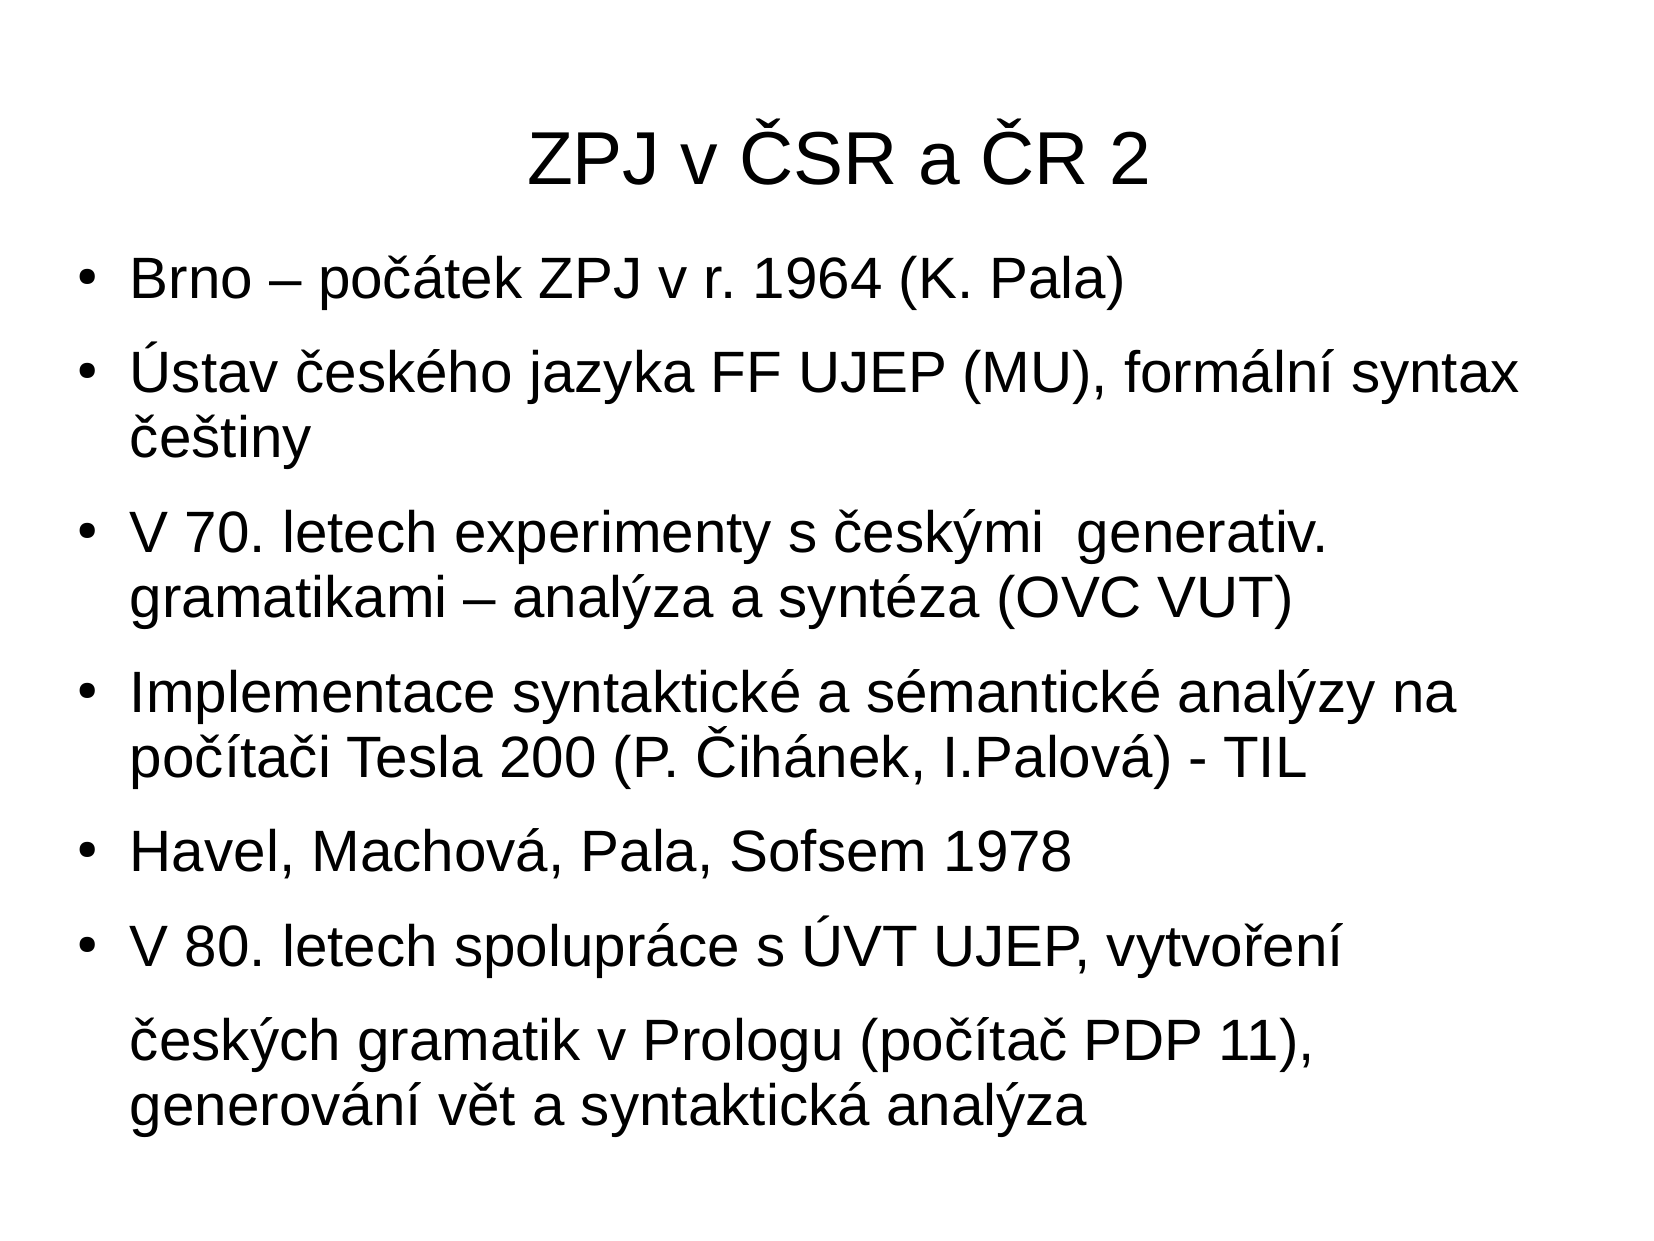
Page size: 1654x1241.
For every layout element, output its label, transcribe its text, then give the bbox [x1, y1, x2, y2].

title ZPJ v ČSR a ČR 2 [82, 56, 1571, 245]
list Brno – počátek ZPJ v r. 1964 (K. Pala) Ústav českého jazyka FF UJEP (MU), formální syntax češtiny V 70. letech experimenty s českými generativ. gramatikami – analýza a syntéza (OVC VUT) Implementace syntaktické a sémantické analýzy na počítači Tesla 200 (P. Čihánek, I.Palová) - TIL Havel, Machová, Pala, Sofsem 1978 V 80. letech spolupráce s ÚVT UJEP, vytvoření českých gramatik v Prologu (počítač PDP 11), generování vět a syntaktická analýza [59, 245, 1601, 1241]
